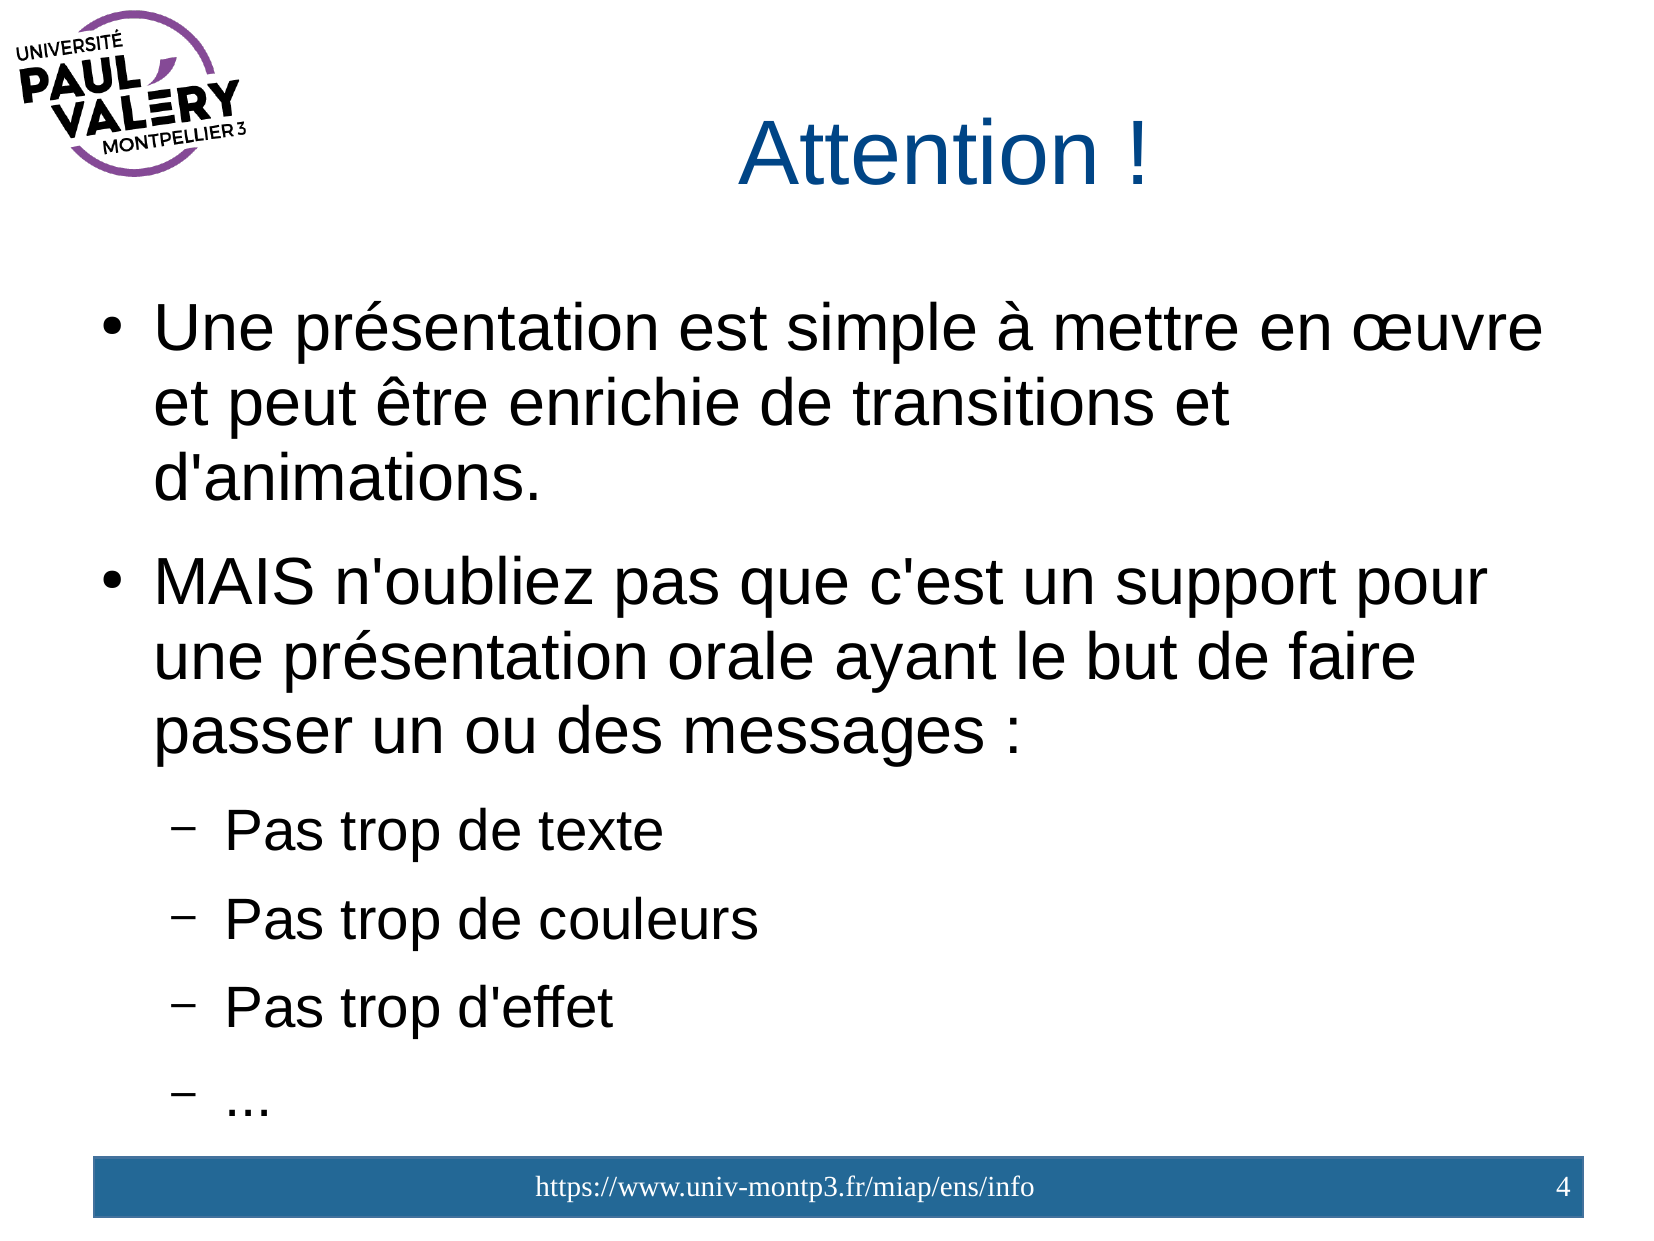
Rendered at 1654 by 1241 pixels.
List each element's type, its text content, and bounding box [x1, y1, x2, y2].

title Attention ! [318, 49, 1571, 257]
list Une présentation est simple à mettre en œuvre et peut être enrichie de transitions et d'animations. MAIS n'oubliez pas que c'est un support pour une présentation orale ayant le but de faire passer un ou des messages : Pas trop de texte Pas trop de couleurs Pas trop d'effet ... [82, 290, 1571, 1129]
picture [0, 0, 262, 188]
